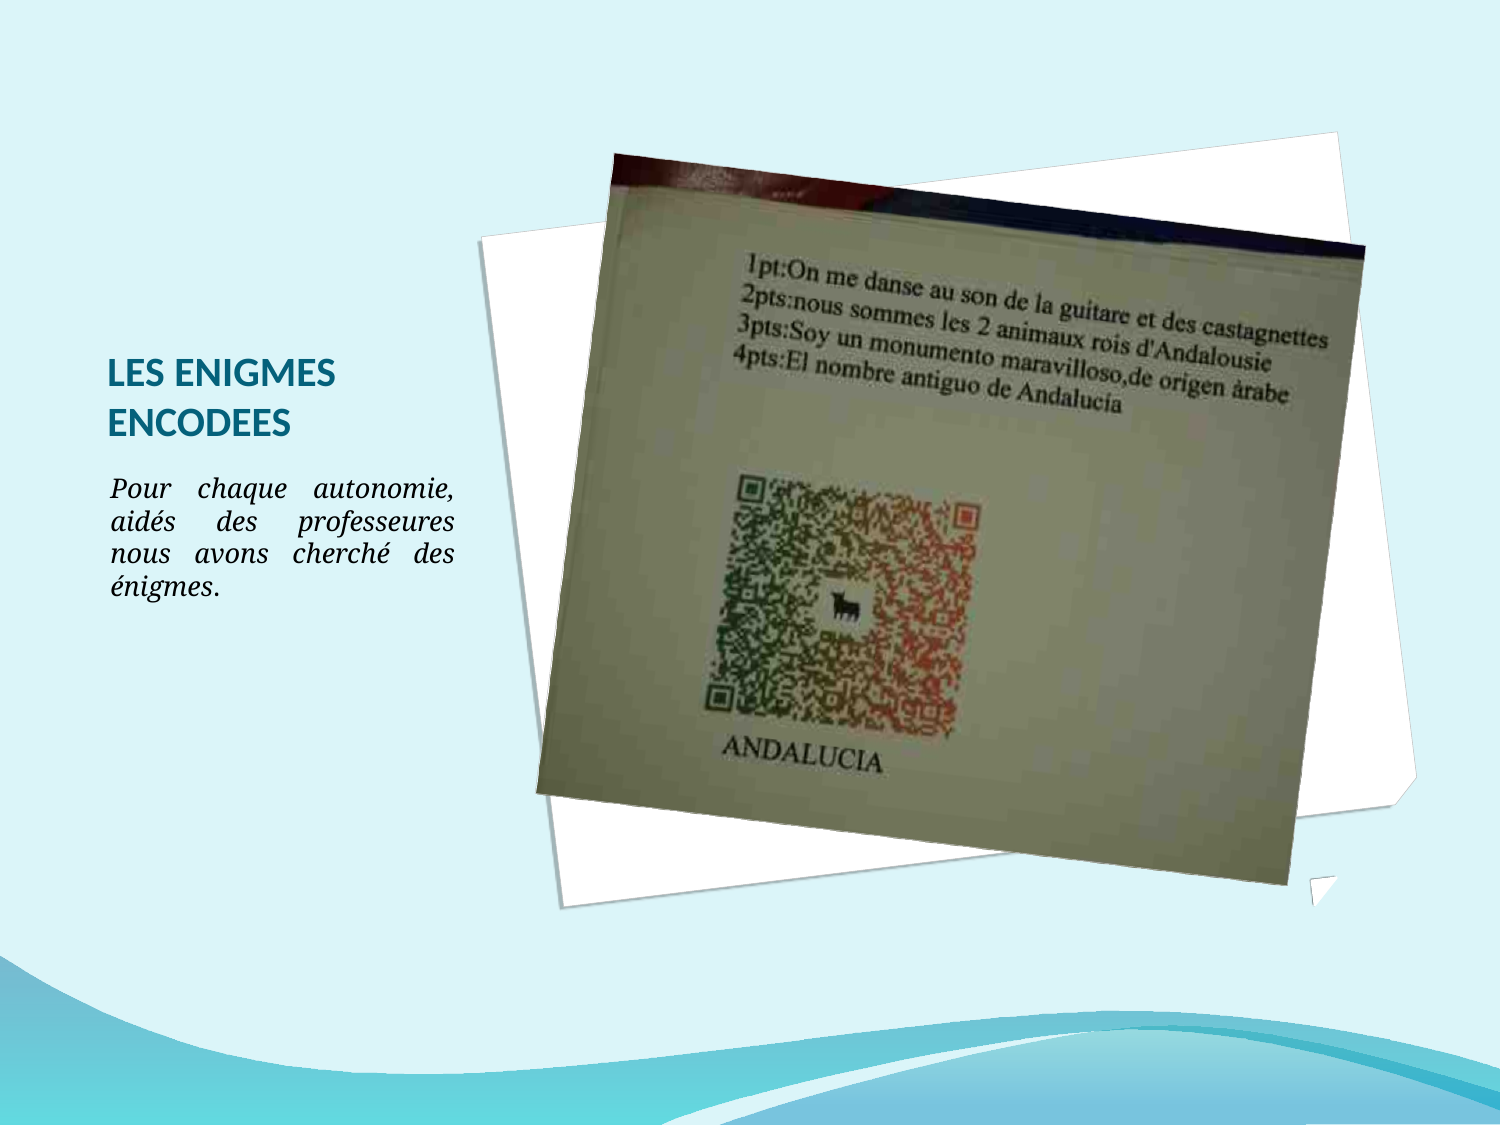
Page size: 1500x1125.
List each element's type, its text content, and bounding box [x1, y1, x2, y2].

picture [535, 153, 1366, 886]
list Pour chaque autonomie, aidés des professeures nous avons cherché des énigmes. [99, 464, 463, 822]
title LES ENIGMES ENCODEES [99, 193, 463, 453]
